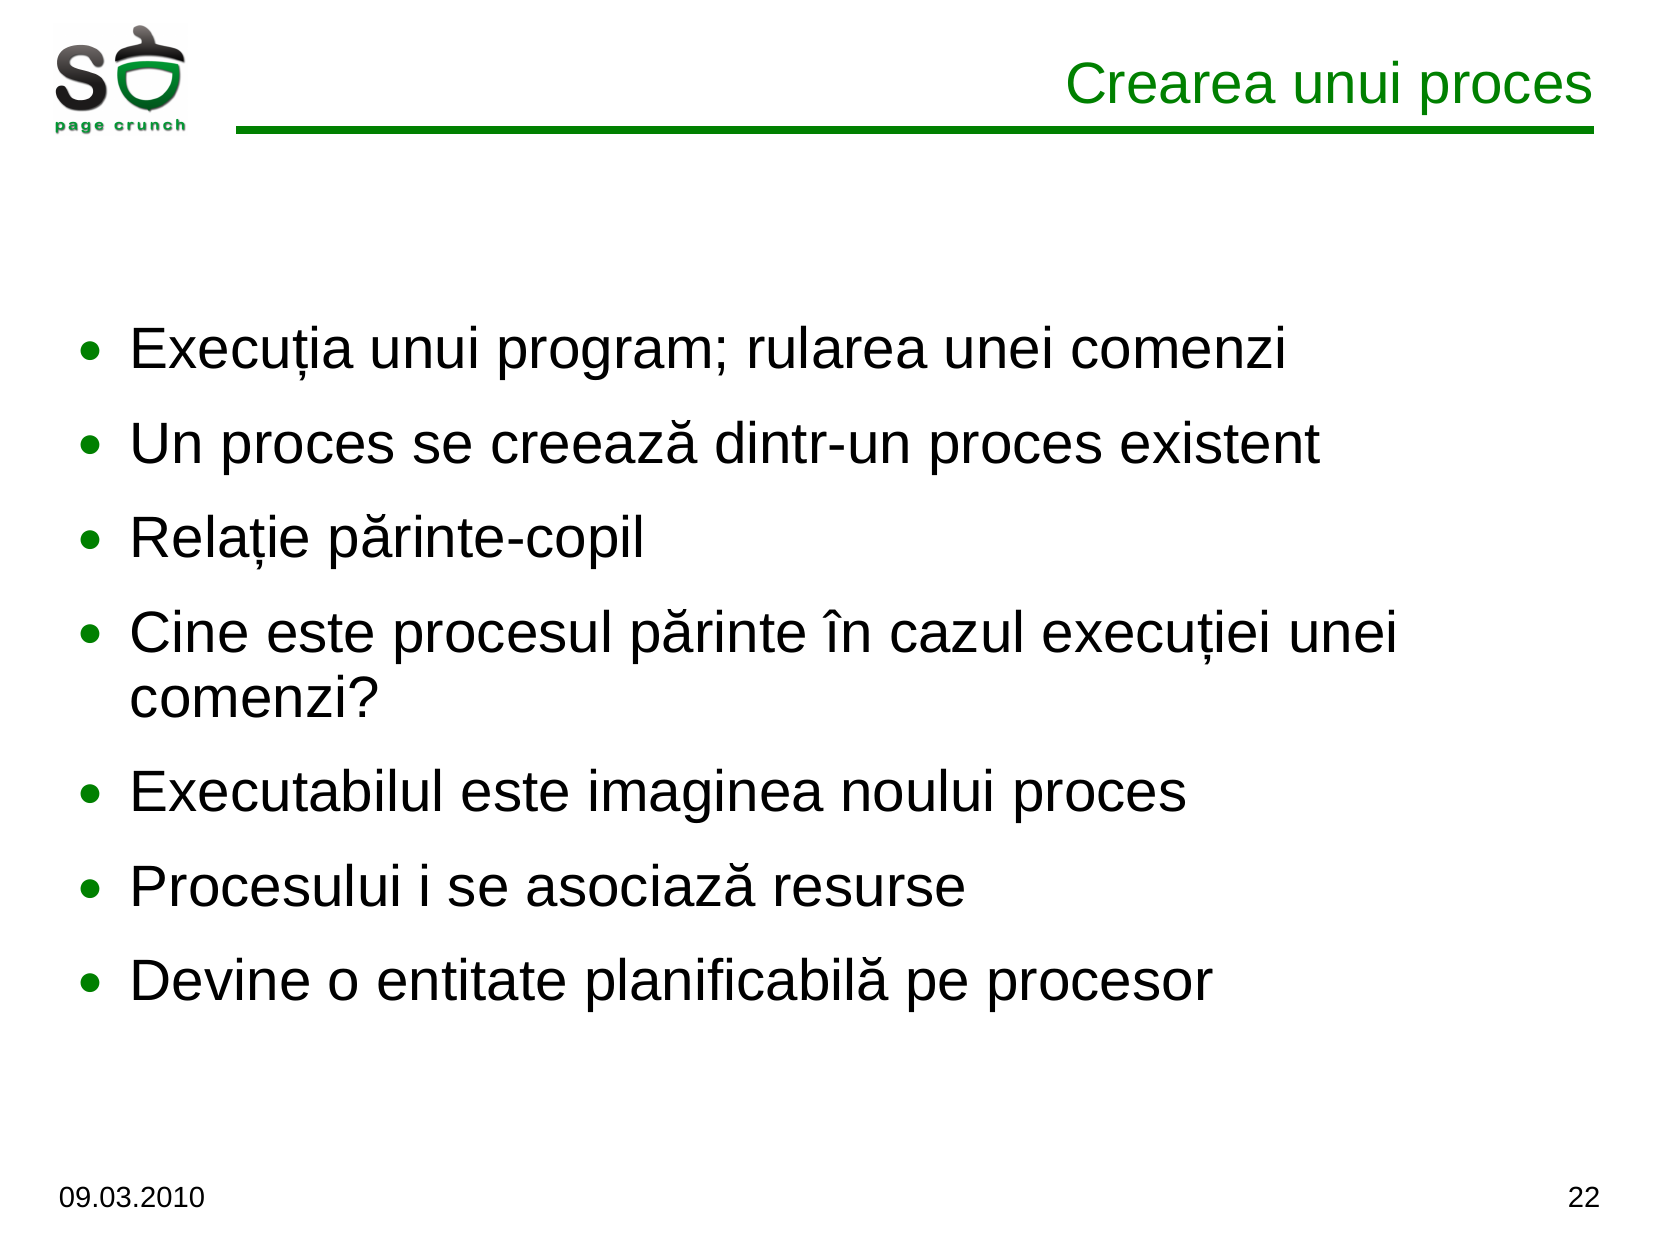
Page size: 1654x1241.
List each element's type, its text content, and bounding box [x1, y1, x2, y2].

picture [53, 23, 188, 136]
list Execuția unui program; rularea unei comenzi Un proces se creează dintr-un proces existent Relație părinte-copil Cine este procesul părinte în cazul execuției unei comenzi? Executabilul este imaginea noului proces Procesului i se asociază resurse Devine o entitate planificabilă pe procesor [59, 177, 1595, 1152]
title Crearea unui proces [236, 49, 1595, 119]
